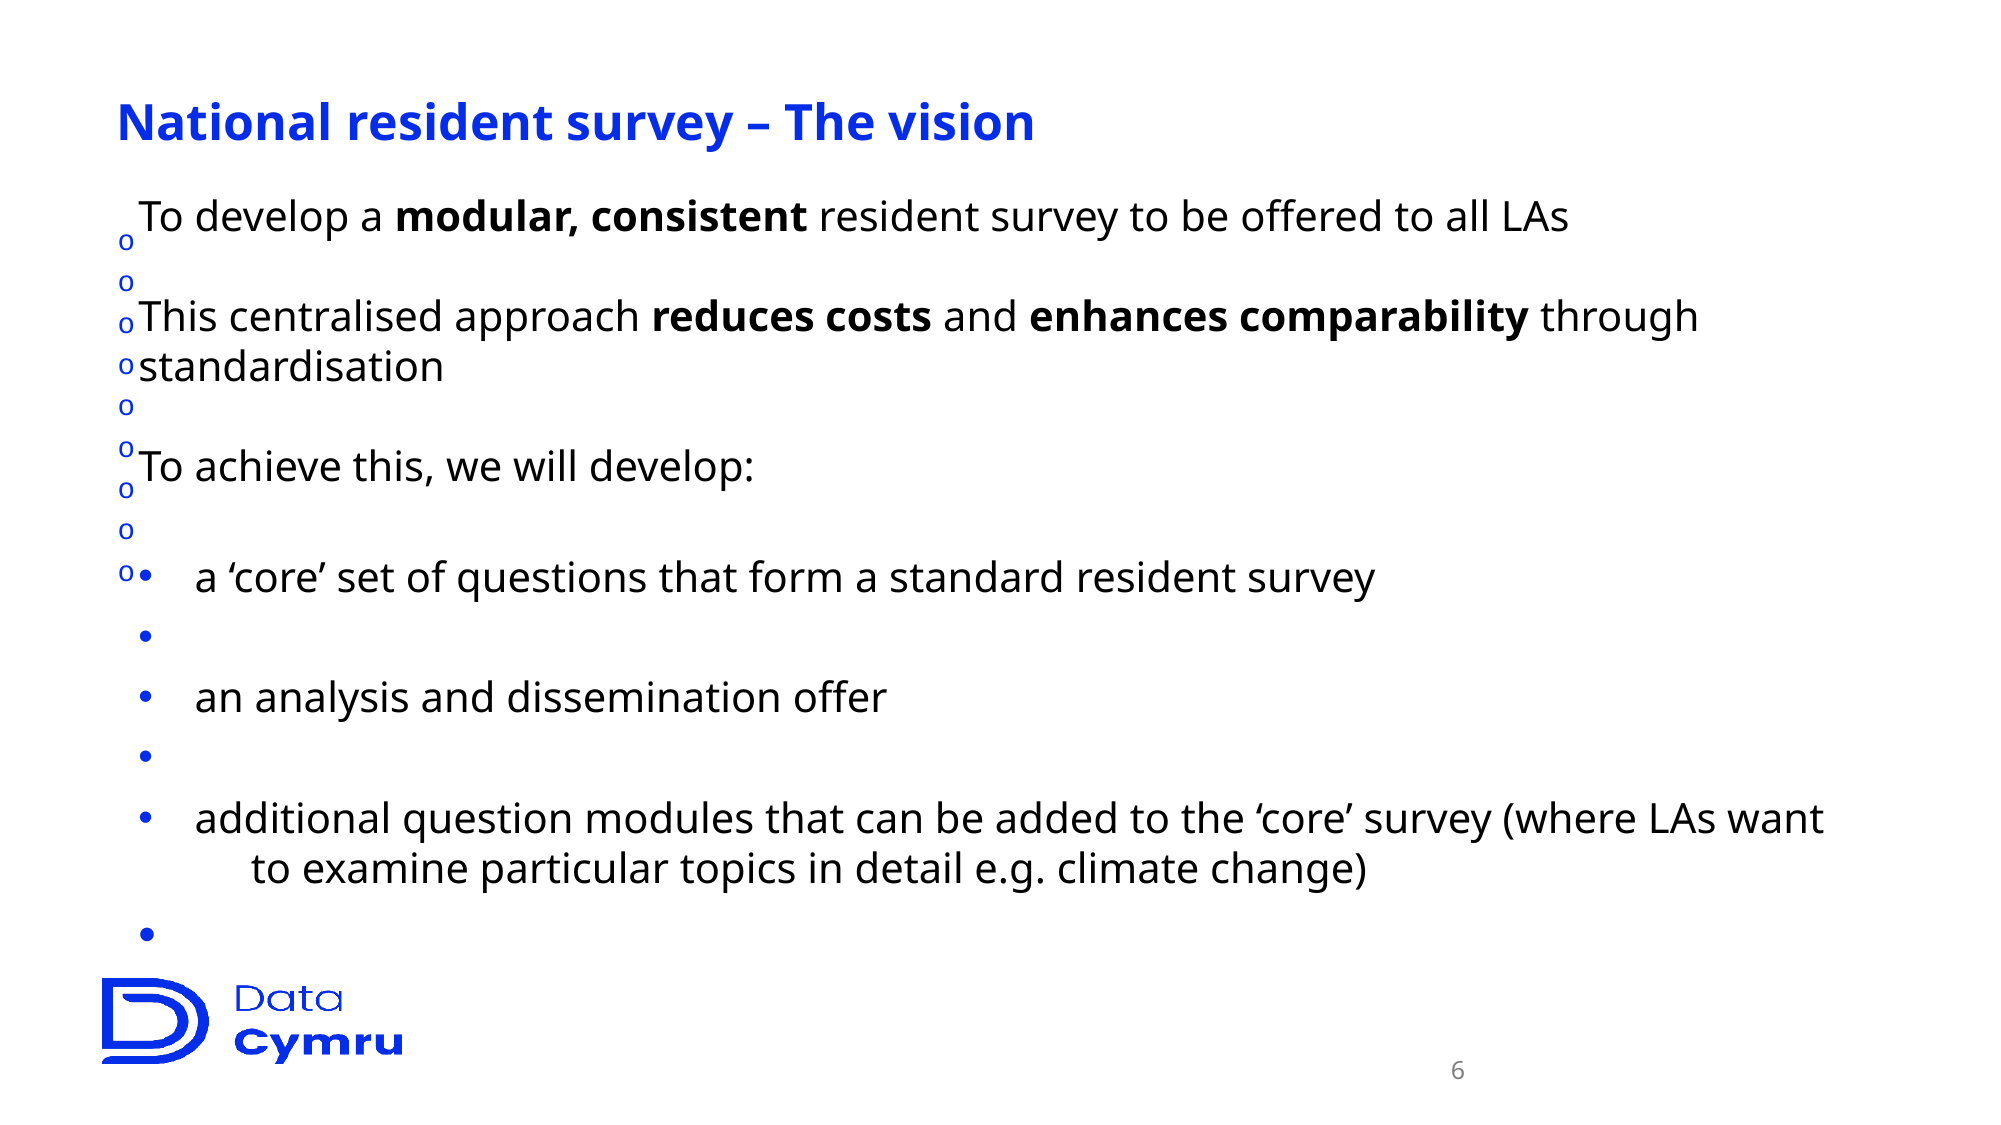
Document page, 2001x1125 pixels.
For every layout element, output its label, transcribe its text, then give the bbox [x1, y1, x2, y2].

text_box To develop a modular, consistent resident survey to be offered to all LAs This centralised approach reduces costs and enhances comparability through standardisation To achieve this, we will develop: a ‘core’ set of questions that form a standard resident survey an analysis and dissemination offer additional question modules that can be added to the ‘core’ survey (where LAs want to examine particular topics in detail e.g. climate change) [123, 182, 1854, 990]
text_box 6 [1435, 1046, 1903, 1083]
list [102, 176, 1903, 958]
title National resident survey – The vision [101, 57, 1899, 184]
